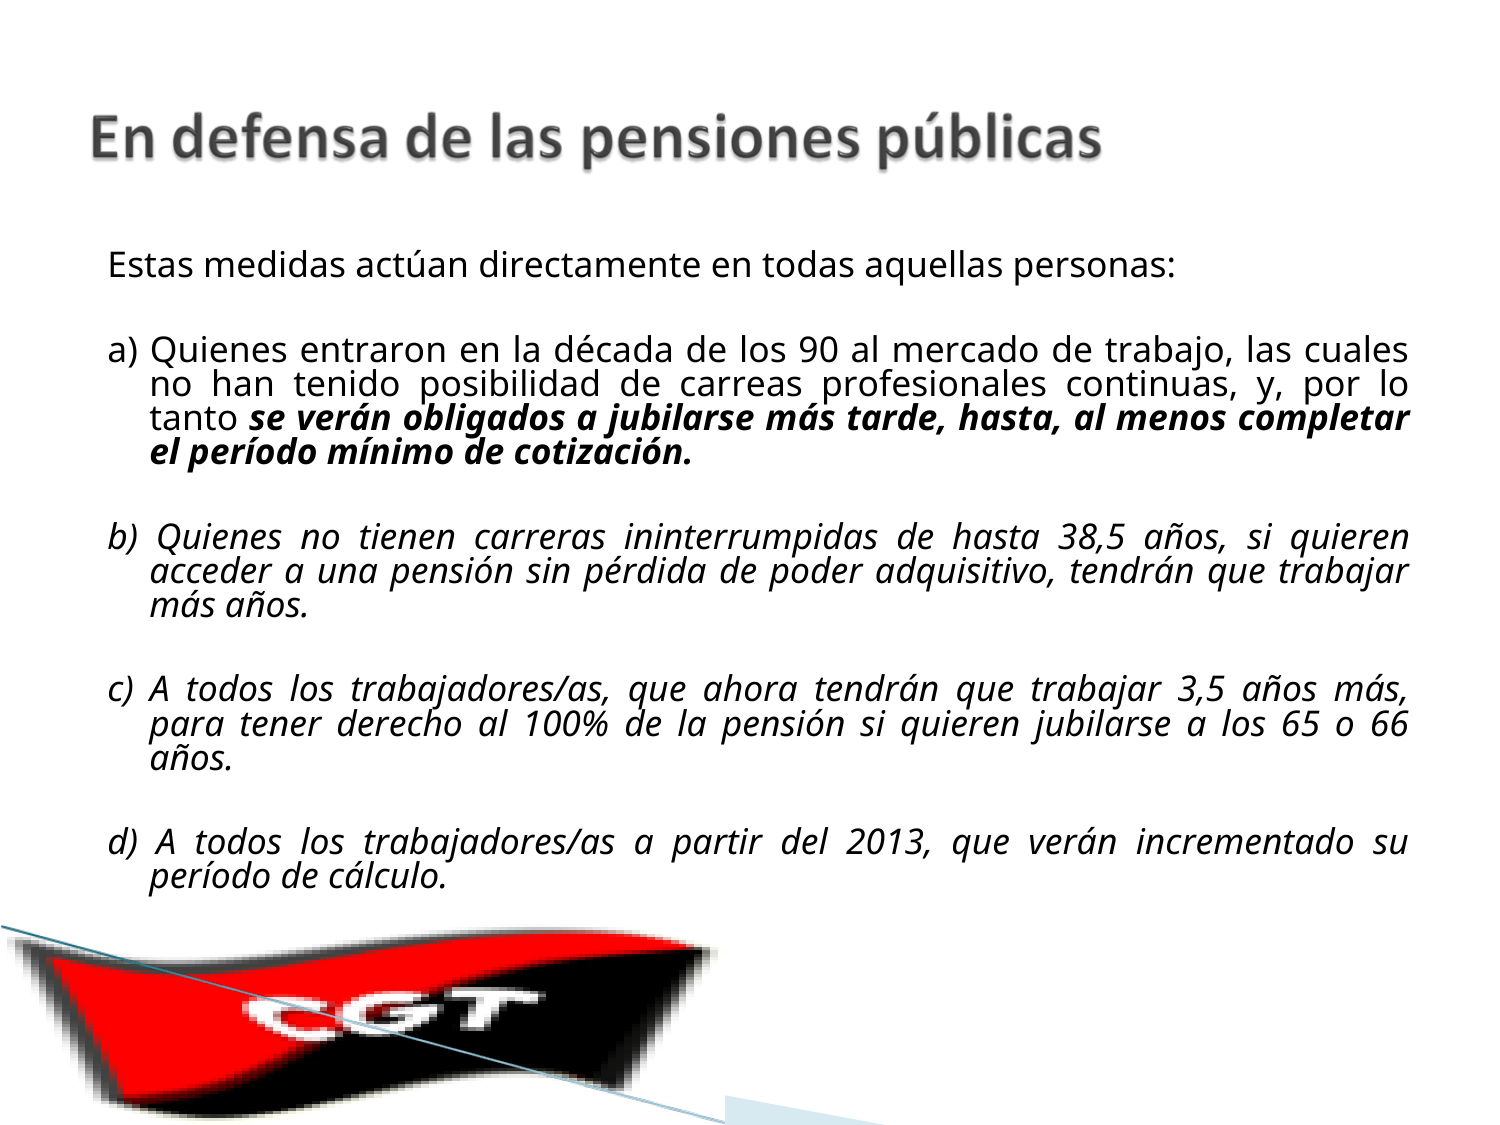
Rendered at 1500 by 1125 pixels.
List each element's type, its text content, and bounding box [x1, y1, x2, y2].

picture [43, 43, 1427, 235]
text_box Estas medidas actúan directamente en todas aquellas personas: a) Quienes entraron en la década de los 90 al mercado de trabajo, las cuales no han tenido posibilidad de carreas profesionales continuas, y, por lo tanto se verán obligados a jubilarse más tarde, hasta, al menos completar el período mínimo de cotización. b) Quienes no tienen carreras ininterrumpidas de hasta 38,5 años, si quieren acceder a una pensión sin pérdida de poder adquisitivo, tendrán que trabajar más años. c) A todos los trabajadores/as, que ahora tendrán que trabajar 3,5 años más, para tener derecho al 100% de la pensión si quieren jubilarse a los 65 o 66 años. d) A todos los trabajadores/as a partir del 2013, que verán incrementado su período de cálculo. [75, 242, 1426, 946]
picture [0, 924, 726, 1125]
